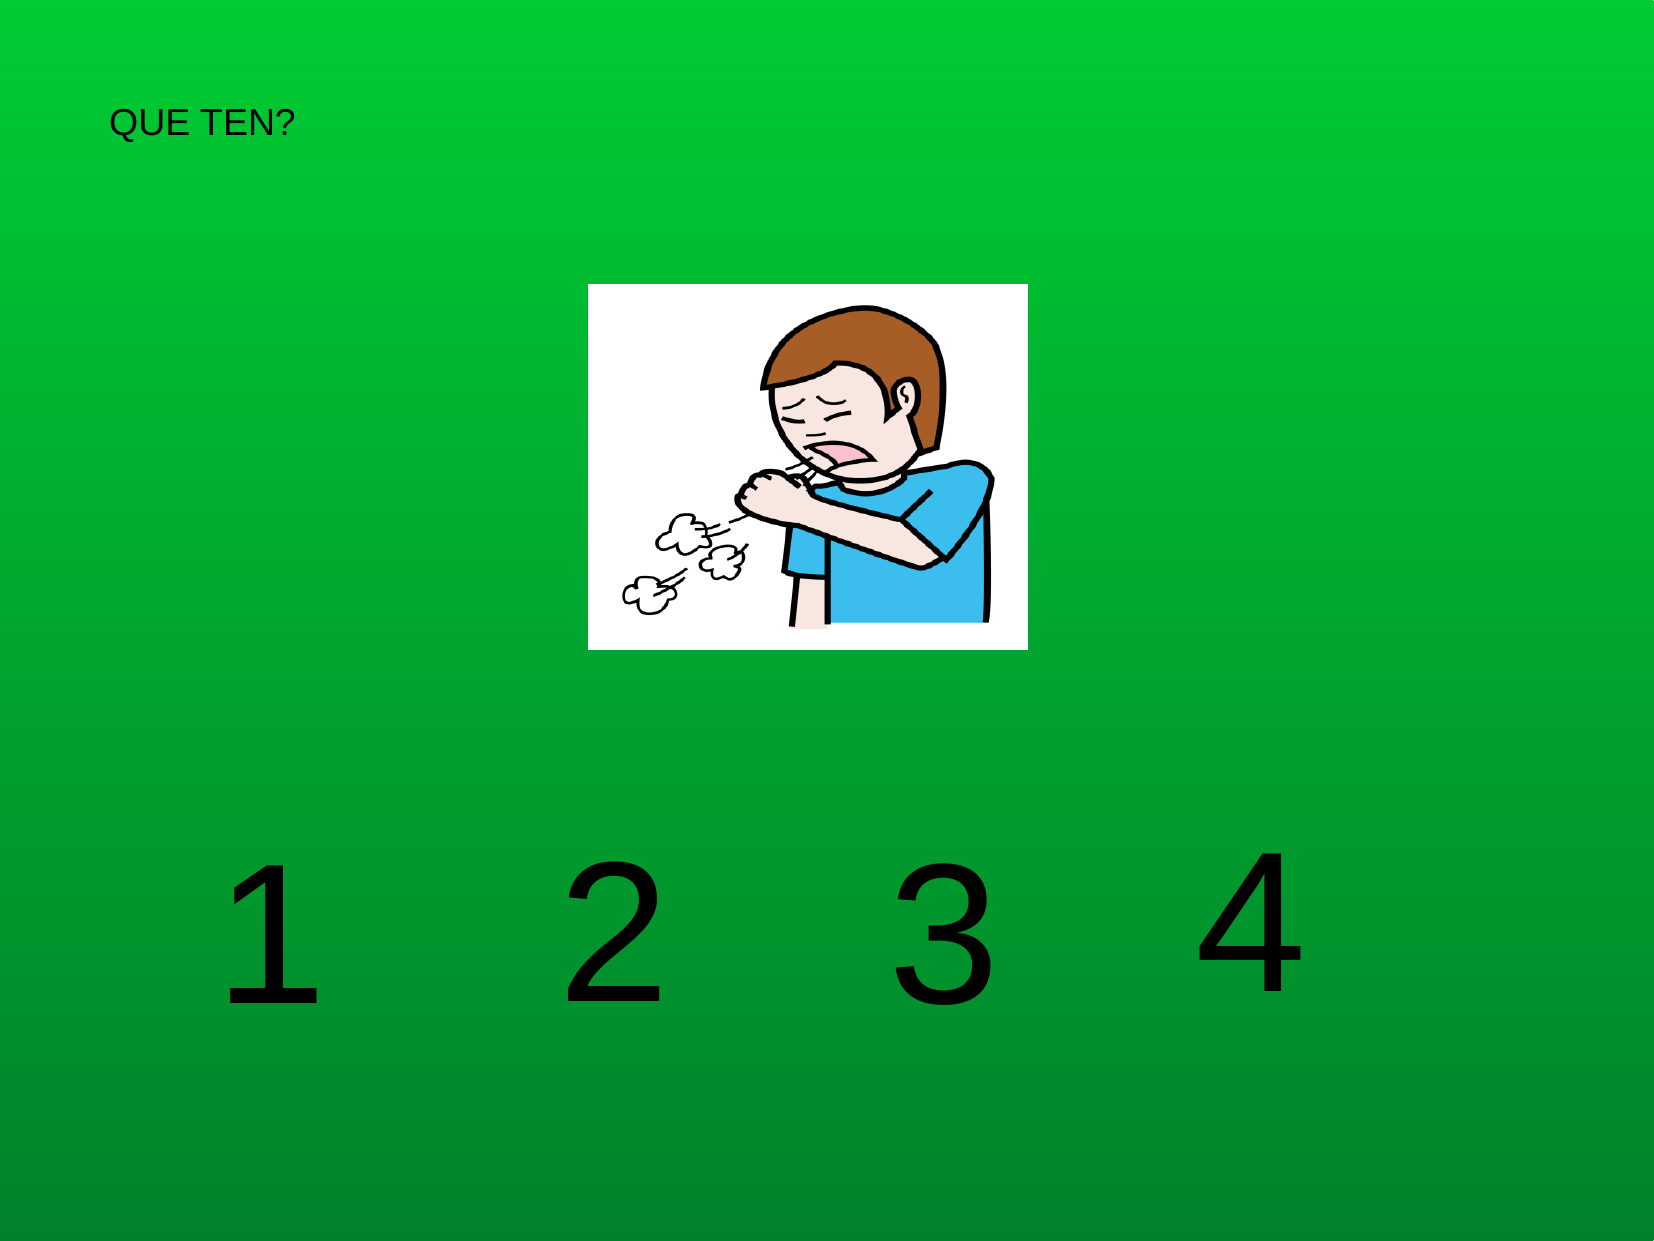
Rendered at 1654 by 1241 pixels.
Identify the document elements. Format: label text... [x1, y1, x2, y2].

text_box 1 [200, 814, 438, 1054]
text_box QUE TEN? [94, 94, 591, 152]
text_box 2 [543, 812, 780, 1052]
picture [588, 284, 1028, 650]
text_box 4 [1181, 803, 1418, 1042]
text_box 3 [874, 814, 1111, 1054]
